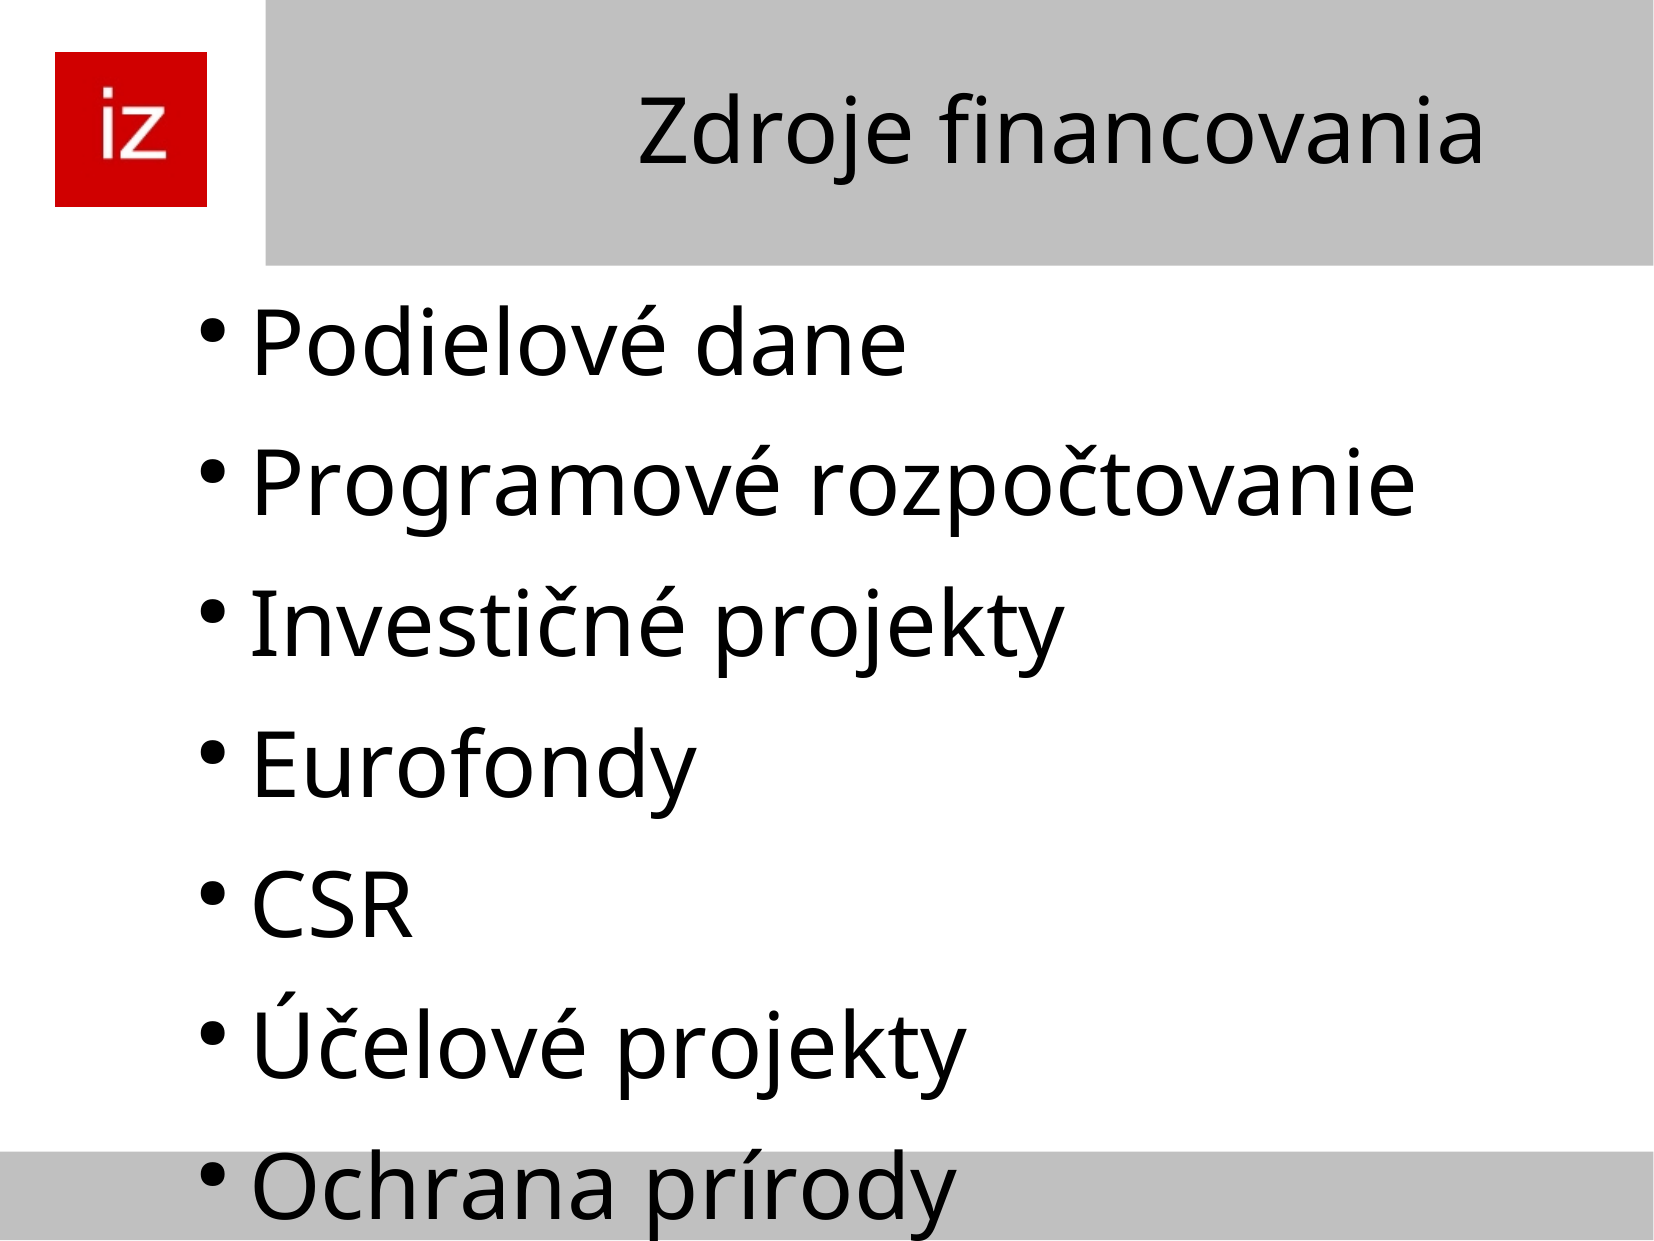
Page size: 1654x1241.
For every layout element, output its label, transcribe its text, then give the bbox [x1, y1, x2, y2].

list Podielové dane Programové rozpočtovanie Investičné projekty Eurofondy CSR Účelové projekty Ochrana prírody [124, 295, 1536, 1127]
picture [55, 52, 207, 207]
title Zdroje financovania [561, 29, 1565, 237]
